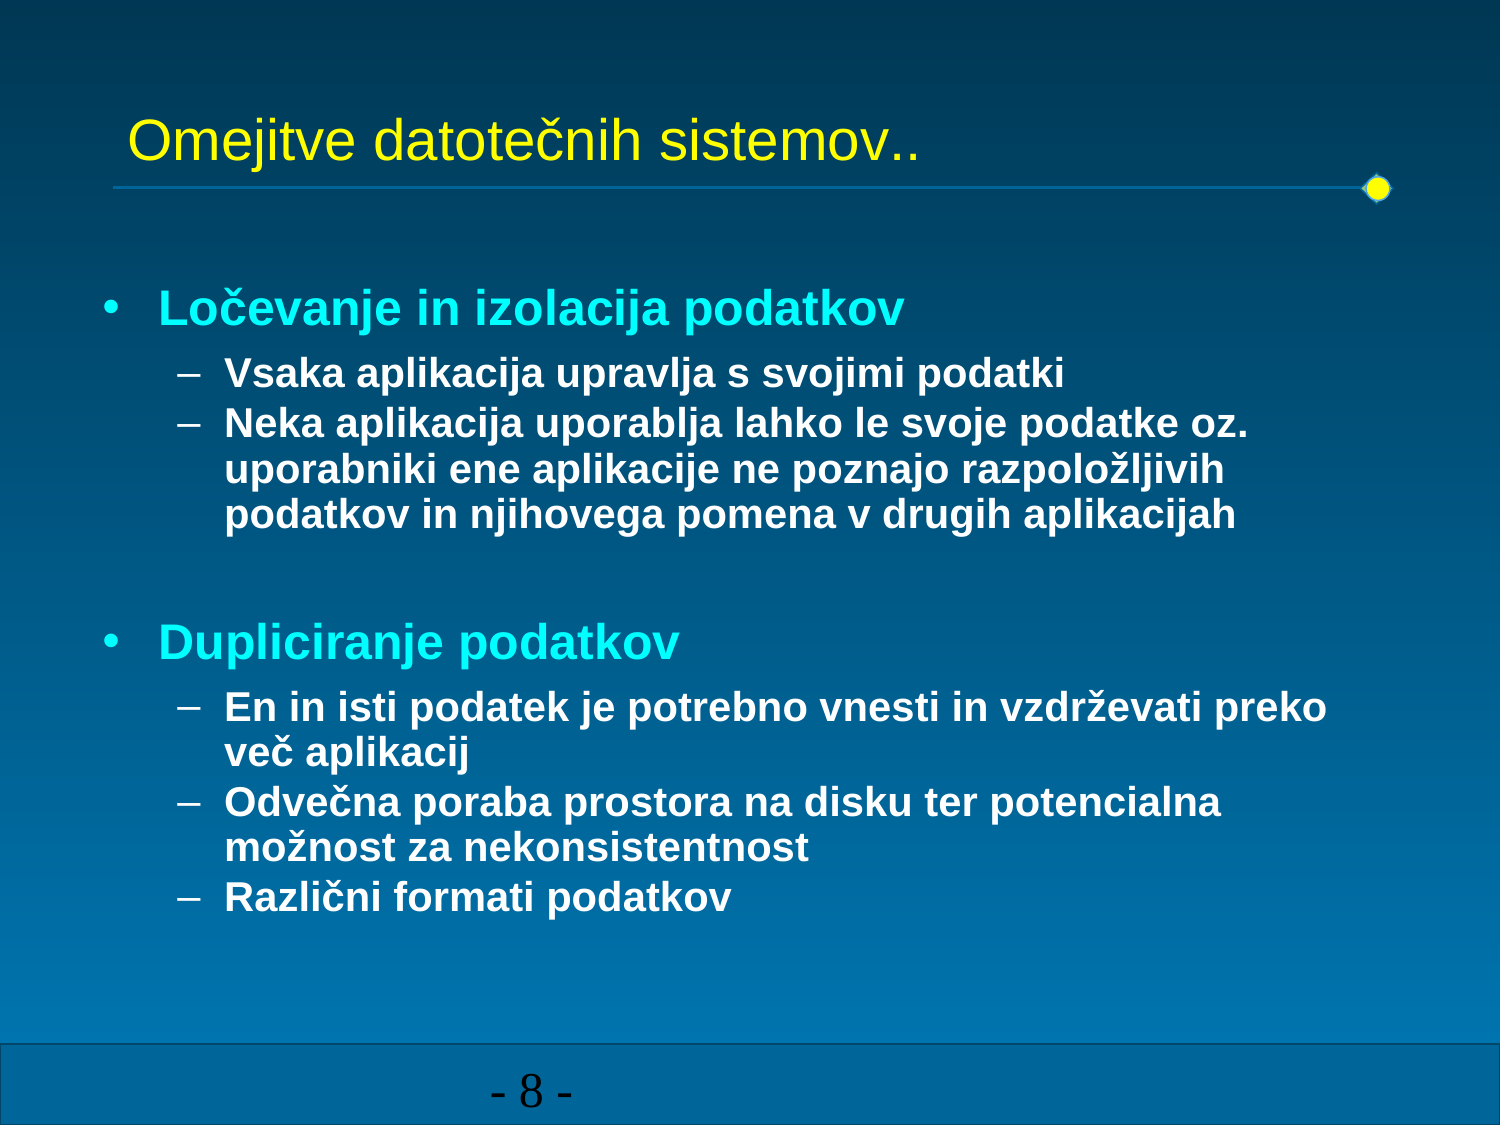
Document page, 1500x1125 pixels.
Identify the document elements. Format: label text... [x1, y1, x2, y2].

list Ločevanje in izolacija podatkov Vsaka aplikacija upravlja s svojimi podatki Neka aplikacija uporablja lahko le svoje podatke oz. uporabniki ene aplikacije ne poznajo razpoložljivih podatkov in njihovega pomena v drugih aplikacijah Dupliciranje podatkov En in isti podatek je potrebno vnesti in vzdrževati preko več aplikacij Odvečna poraba prostora na disku ter potencialna možnost za nekonsistentnost Različni formati podatkov [87, 275, 1356, 951]
title Omejitve datotečnih sistemov.. [112, 94, 1388, 181]
